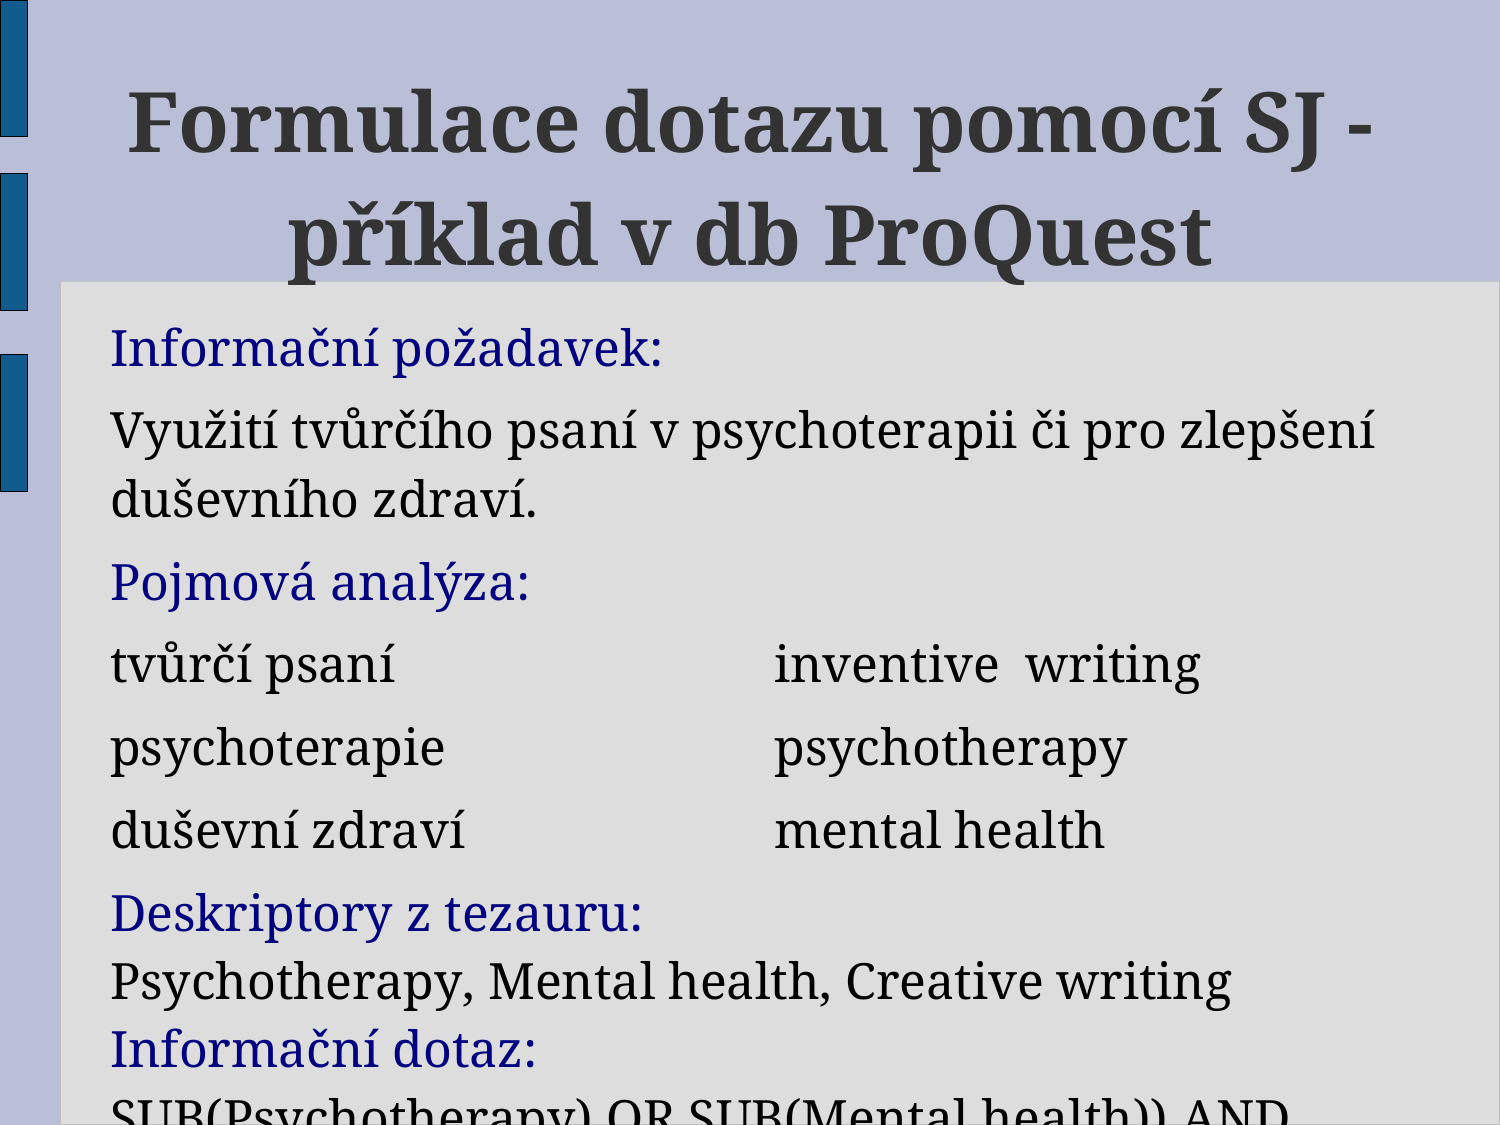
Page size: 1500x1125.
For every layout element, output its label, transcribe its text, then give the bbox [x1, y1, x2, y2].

title Formulace dotazu pomocí SJ - příklad v db ProQuest [110, 82, 1392, 272]
list Informační požadavek: Využití tvůrčího psaní v psychoterapii či pro zlepšení duševního zdraví. Pojmová analýza: tvůrčí psaní inventive writing psychoterapie psychotherapy duševní zdraví mental health Deskriptory z tezauru: Psychotherapy, Mental health, Creative writing Informační dotaz: SUB(Psychotherapy) OR SUB(Mental health)) AND SUB(Creative writing) [110, 312, 1392, 1081]
